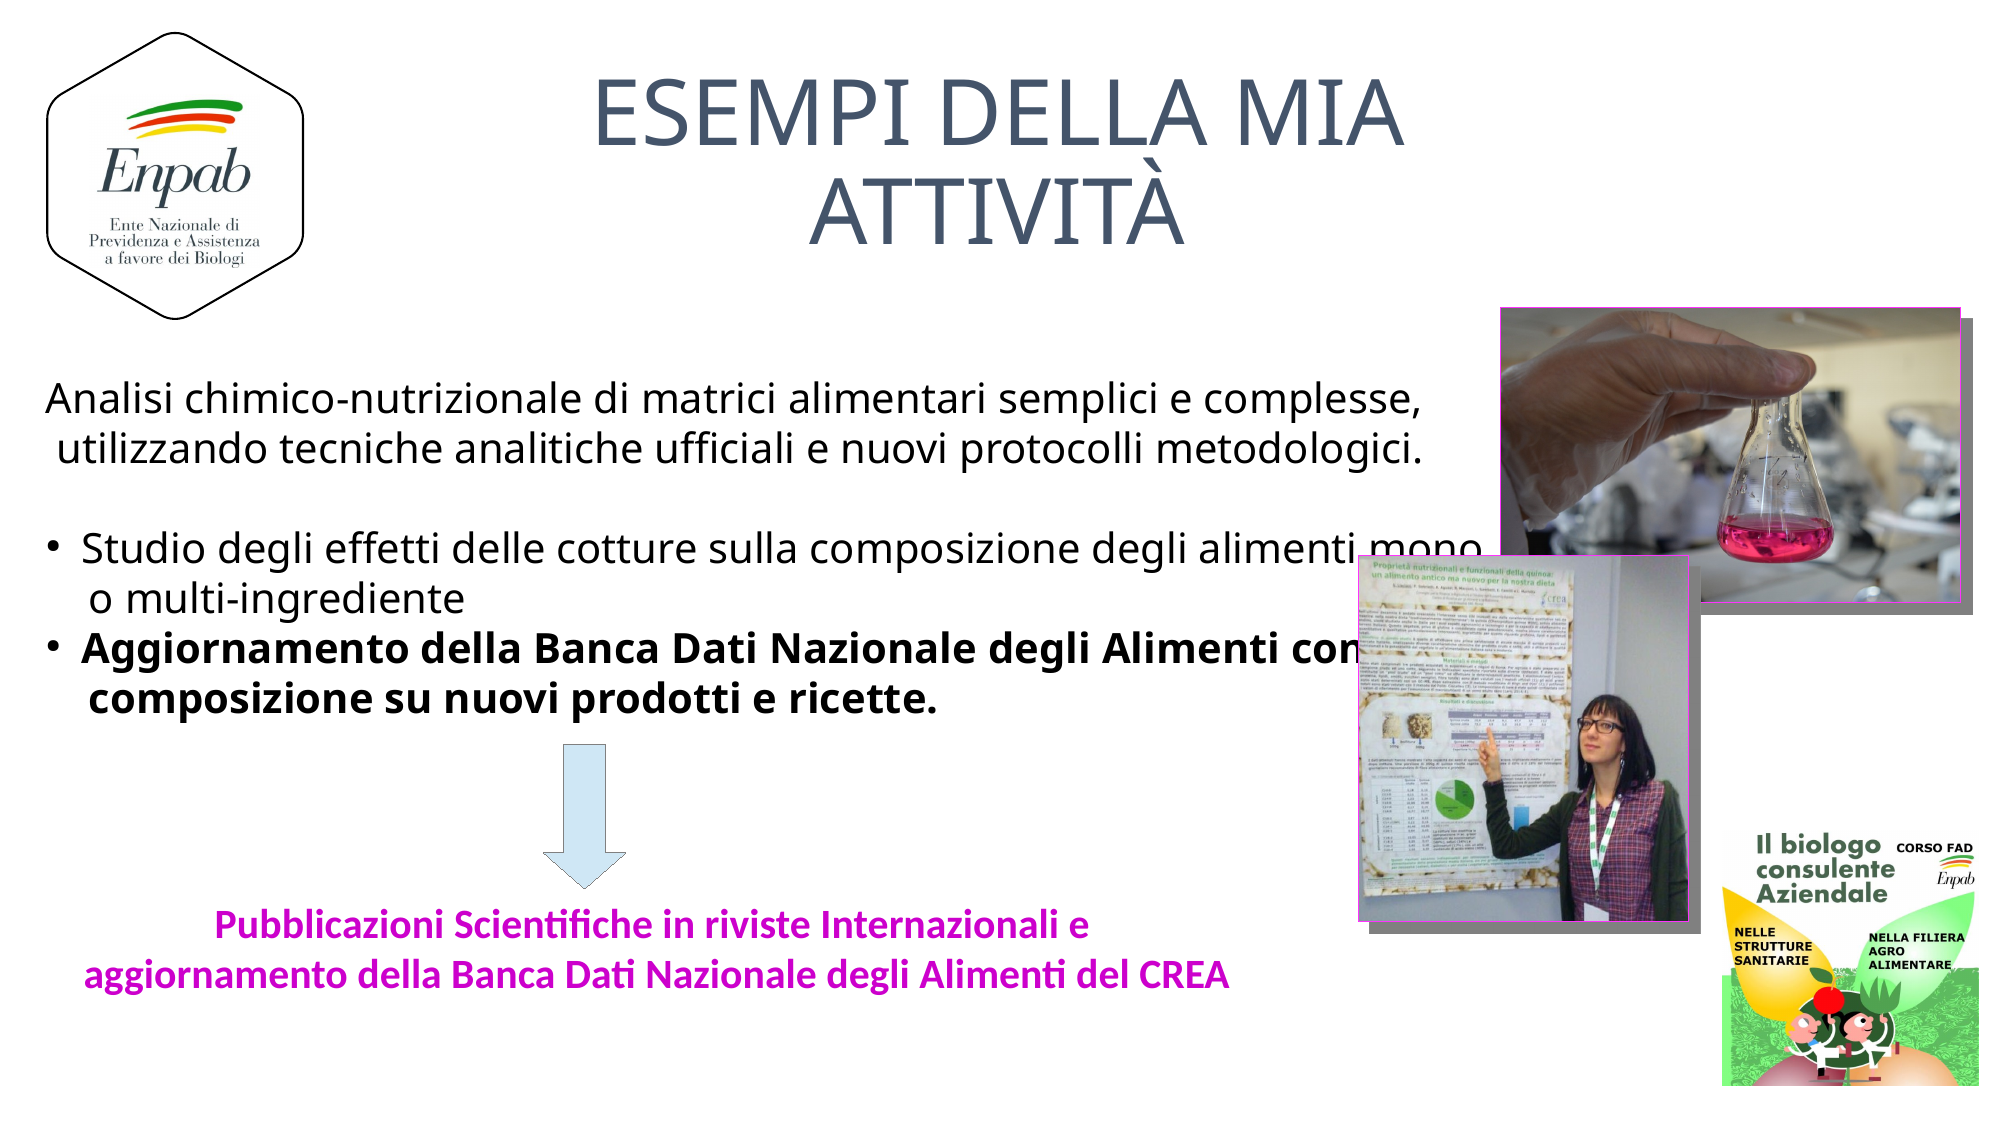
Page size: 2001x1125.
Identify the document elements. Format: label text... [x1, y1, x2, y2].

text_box Pubblicazioni Scientifiche in riviste Internazionali e aggiornamento della Banca Dati Nazionale degli Alimenti del CREA [59, 888, 1251, 1004]
picture [1722, 830, 1979, 1086]
text_box [47, 32, 304, 314]
text_box [543, 744, 626, 889]
text_box ESEMPI DELLA MIA ATTIVITÀ [401, 59, 1595, 267]
picture [1358, 307, 1961, 922]
picture [89, 94, 260, 268]
text_box Analisi chimico-nutrizionale di matrici alimentari semplici e complesse, utilizzando tecniche analitiche ufficiali e nuovi protocolli metodologici. Studio degli effetti delle cotture sulla composizione degli alimenti mono o multi-ingrediente Aggiornamento della Banca Dati Nazionale degli Alimenti con dati di composizione su nuovi prodotti e ricette. [30, 314, 1359, 827]
